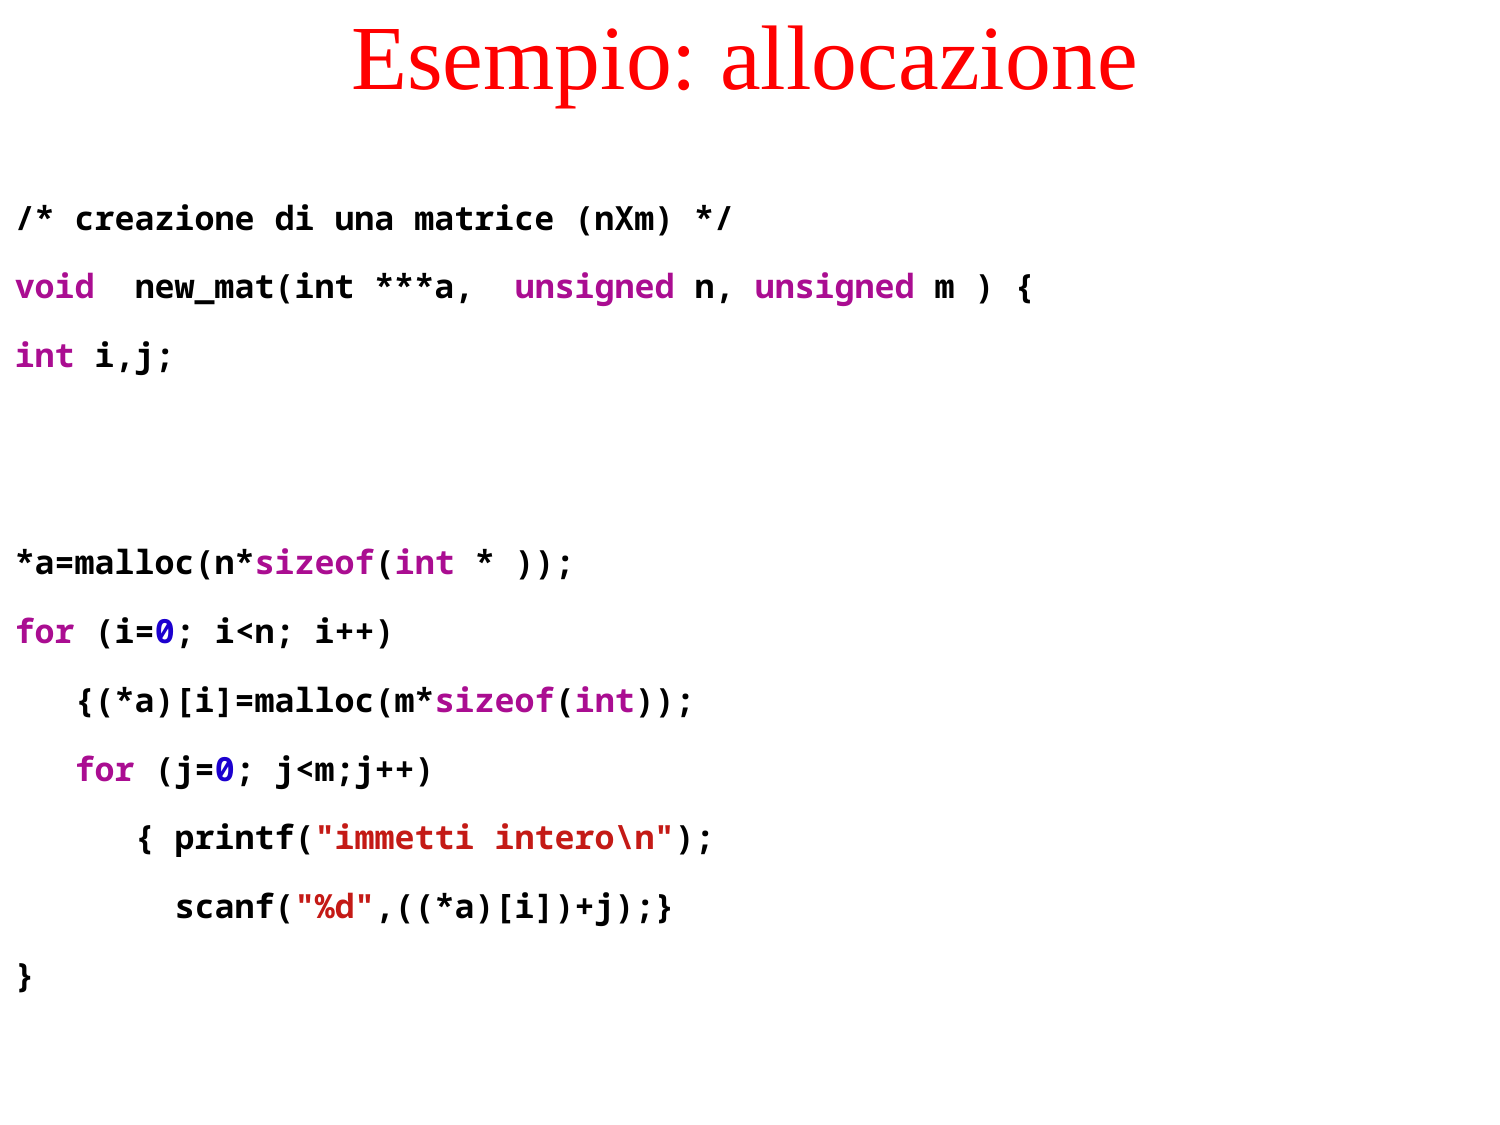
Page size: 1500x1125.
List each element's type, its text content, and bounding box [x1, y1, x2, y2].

title Esempio: allocazione [107, 0, 1383, 187]
list /* creazione di una matrice (nXm) */ void new_mat(int ***a, unsigned n, unsigned m ) { int i,j; *a=malloc(n*sizeof(int * )); for (i=0; i<n; i++) {(*a)[i]=malloc(m*sizeof(int)); for (j=0; j<m;j++) { printf("immetti intero\n"); scanf("%d",((*a)[i])+j);} } [0, 187, 1500, 1071]
